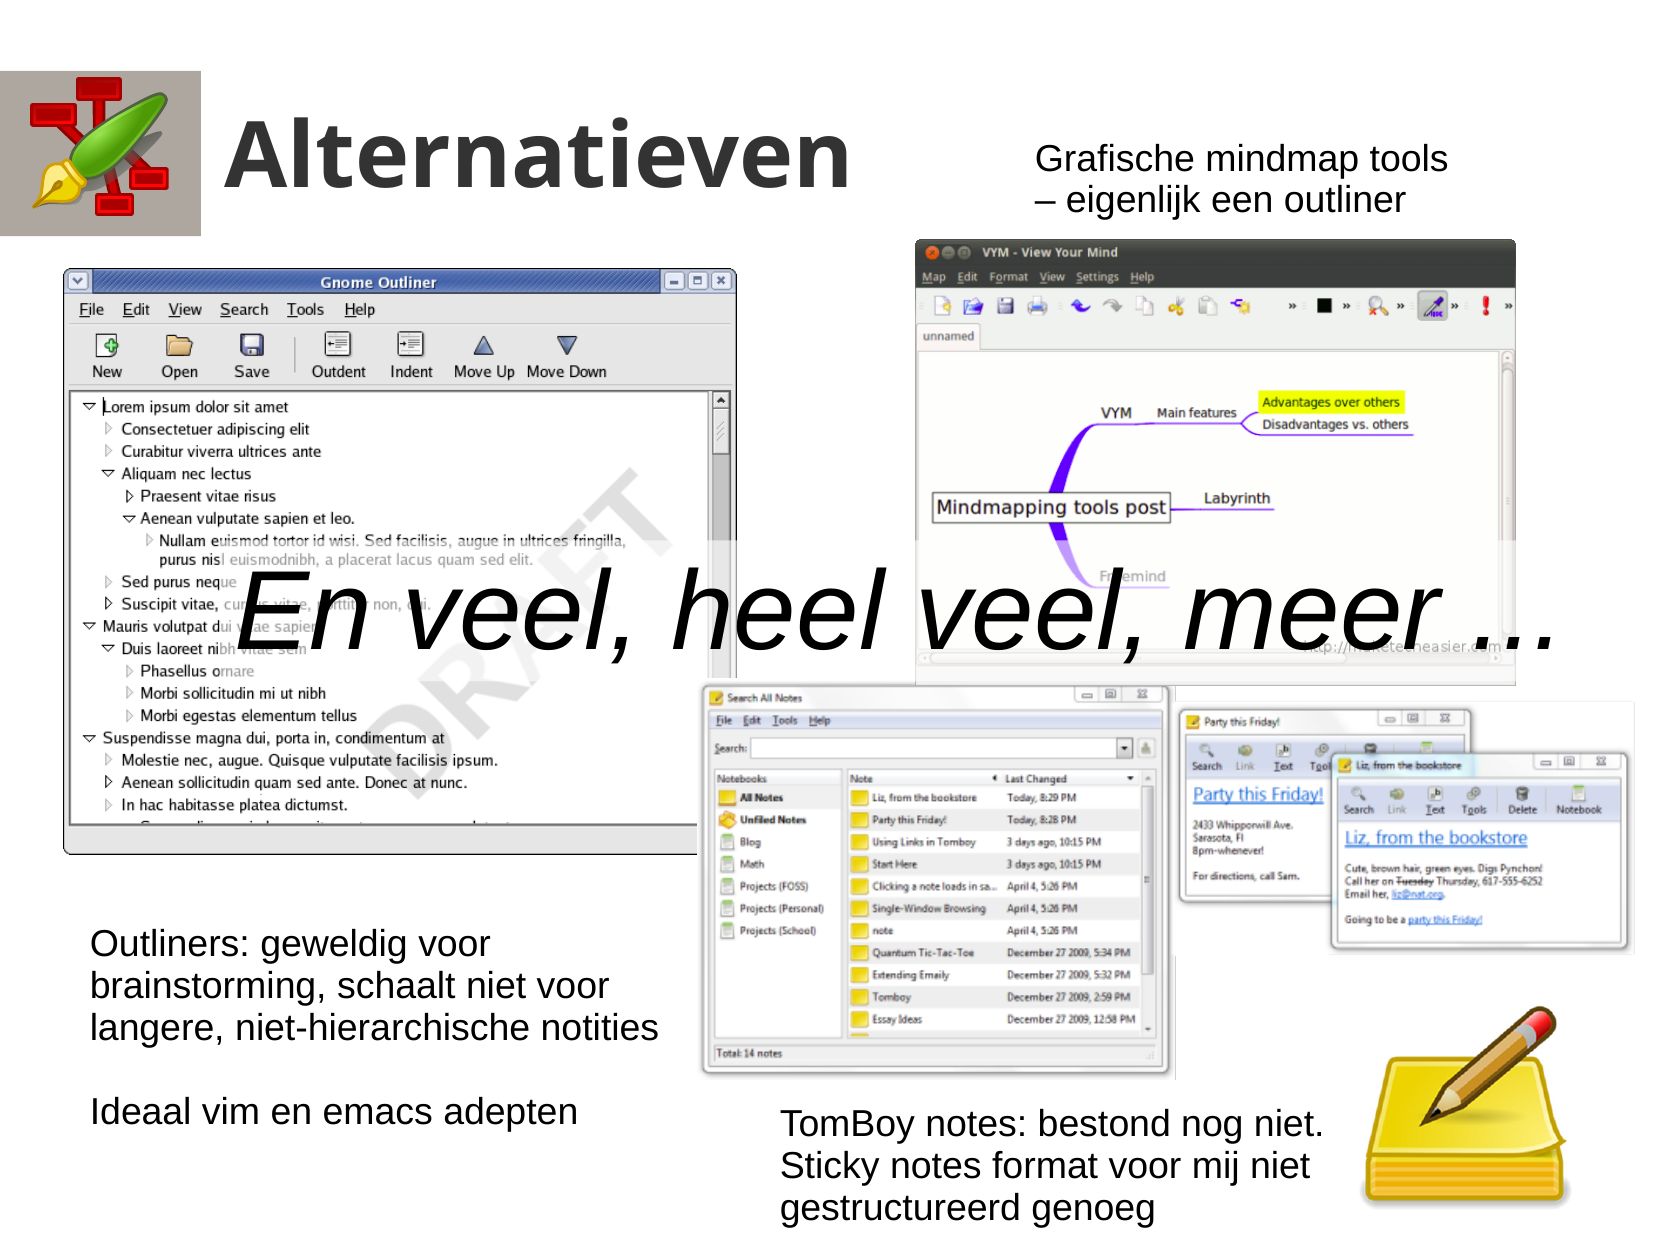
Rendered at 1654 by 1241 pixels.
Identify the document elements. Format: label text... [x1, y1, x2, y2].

text_box Grafische mindmap tools – eigenlijk een outliner [1020, 129, 1471, 229]
picture [915, 239, 1516, 540]
text_box Outliners: geweldig voor brainstorming, schaalt niet voor langere, niet-hierarchische notities Ideaal vim en emacs adepten [75, 915, 691, 1140]
text_box TomBoy notes: bestond nog niet. Sticky notes format voor mij niet gestructureerd genoeg [765, 1095, 1366, 1236]
title Alternatieven [224, 47, 1571, 257]
text_box En veel, heel veel, meer ... [219, 540, 1581, 682]
picture [63, 268, 1636, 1219]
